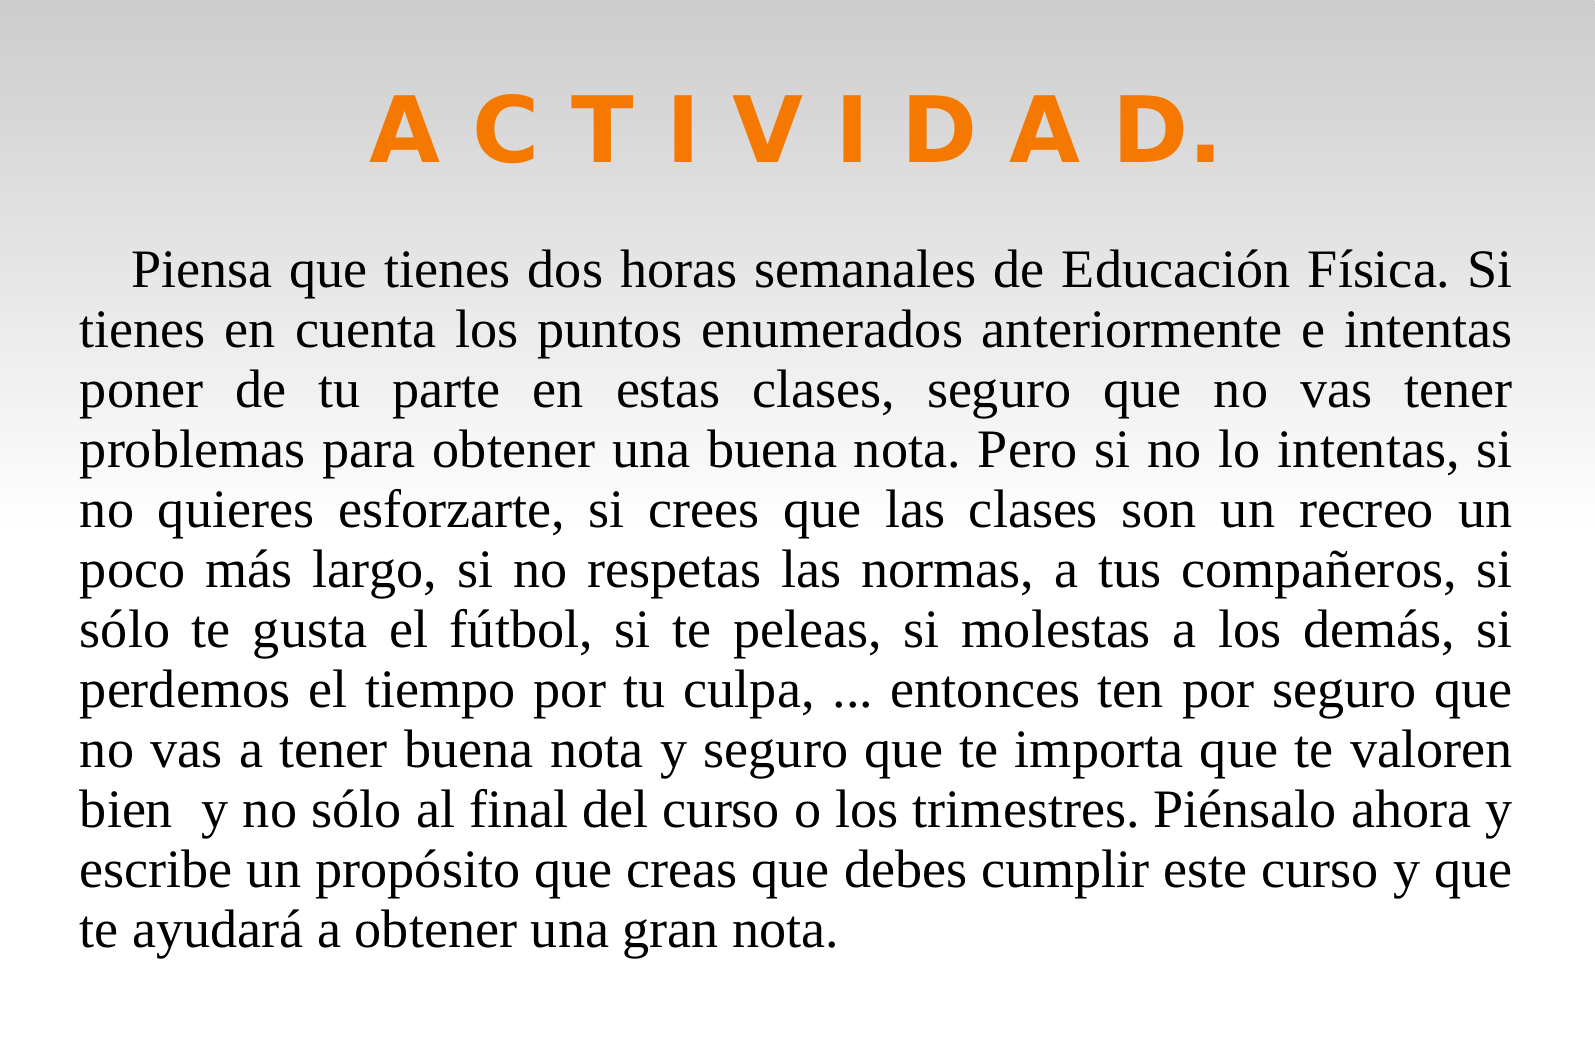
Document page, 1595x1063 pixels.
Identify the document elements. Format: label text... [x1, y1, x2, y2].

subtitle Piensa que tienes dos horas semanales de Educación Física. Si tienes en cuenta los puntos enumerados anteriormente e intentas poner de tu parte en estas clases, seguro que no vas tener problemas para obtener una buena nota. Pero si no lo intentas, si no quieres esforzarte, si crees que las clases son un recreo un poco más largo, si no respetas las normas, a tus compañeros, si sólo te gusta el fútbol, si te peleas, si molestas a los demás, si perdemos el tiempo por tu culpa, ... entonces ten por seguro que no vas a tener buena nota y seguro que te importa que te valoren bien y no sólo al final del curso o los trimestres. Piénsalo ahora y escribe un propósito que creas que debes cumplir este curso y que te ayudará a obtener una gran nota. [79, 239, 1515, 960]
title A C T I V I D A D. [79, 42, 1515, 220]
